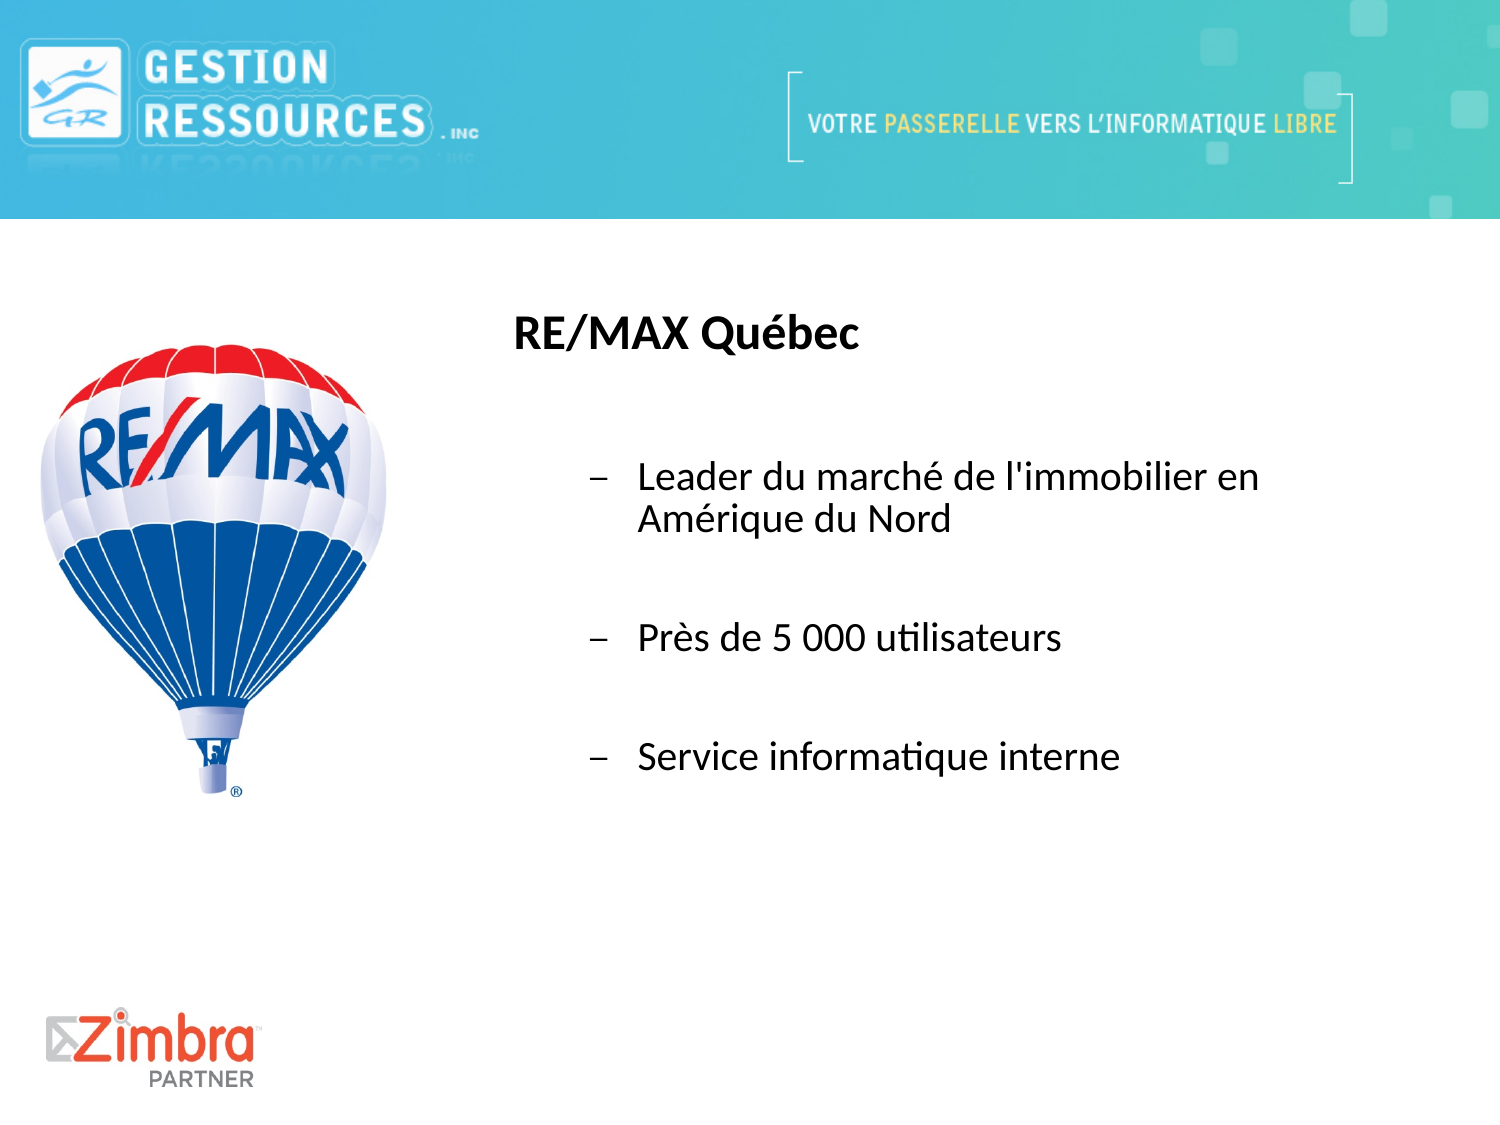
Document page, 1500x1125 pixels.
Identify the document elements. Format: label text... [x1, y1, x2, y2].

picture [0, 0, 1500, 219]
text_box RE/MAX Québec Leader du marché de l'immobilier en Amérique du Nord Près de 5 000 utilisateurs Service informatique interne [410, 304, 1414, 844]
picture [46, 1007, 262, 1087]
picture [35, 339, 391, 797]
